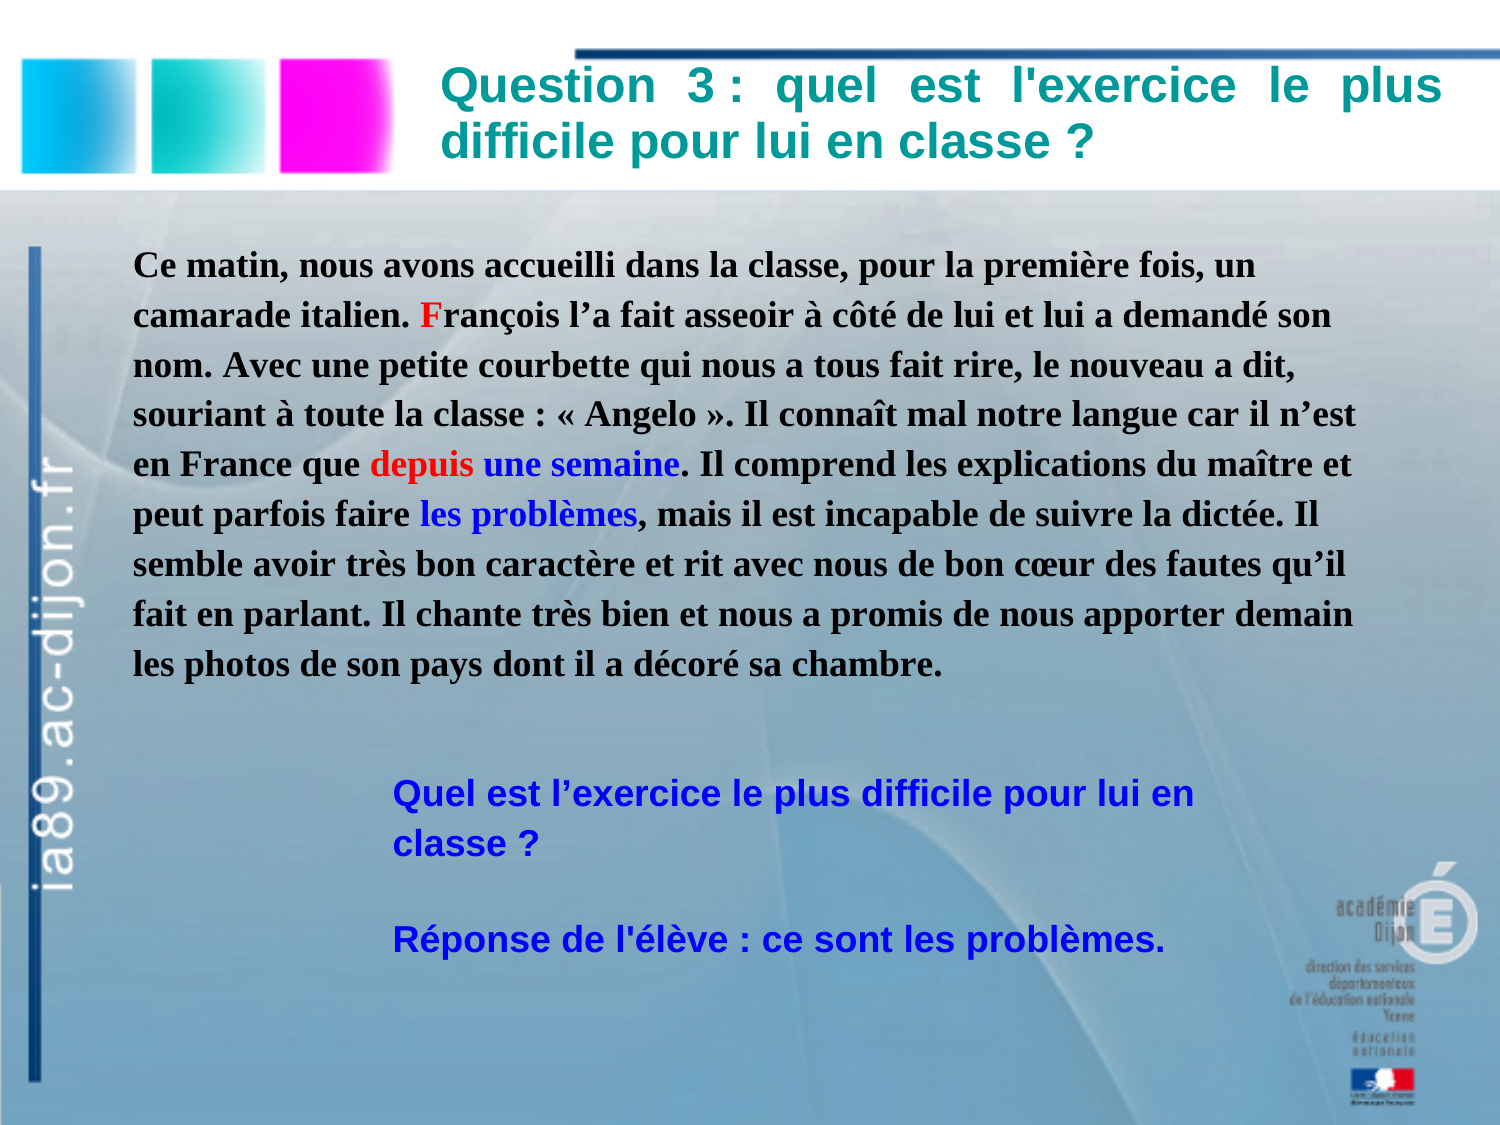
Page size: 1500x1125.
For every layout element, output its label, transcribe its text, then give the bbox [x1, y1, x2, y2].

list Quel est l’exercice le plus difficile pour lui en classe ? Réponse de l'élève : ce sont les problèmes. [377, 764, 1229, 1004]
list Ce matin, nous avons accueilli dans la classe, pour la première fois, un camarade italien. François l’a fait asseoir à côté de lui et lui a demandé son nom. Avec une petite courbette qui nous a tous fait rire, le nouveau a dit, souriant à toute la classe : « Angelo ». Il connaît mal notre langue car il n’est en France que depuis une semaine. Il comprend les explications du maître et peut parfois faire les problèmes, mais il est incapable de suivre la dictée. Il semble avoir très bon caractère et rit avec nous de bon cœur des fautes qu’il fait en parlant. Il chante très bien et nous a promis de nous apporter demain les photos de son pays dont il a décoré sa chambre. [118, 236, 1421, 555]
picture [0, 0, 1500, 1125]
title Question 3 : quel est l'exercice le plus difficile pour lui en classe ? [425, 42, 1459, 185]
